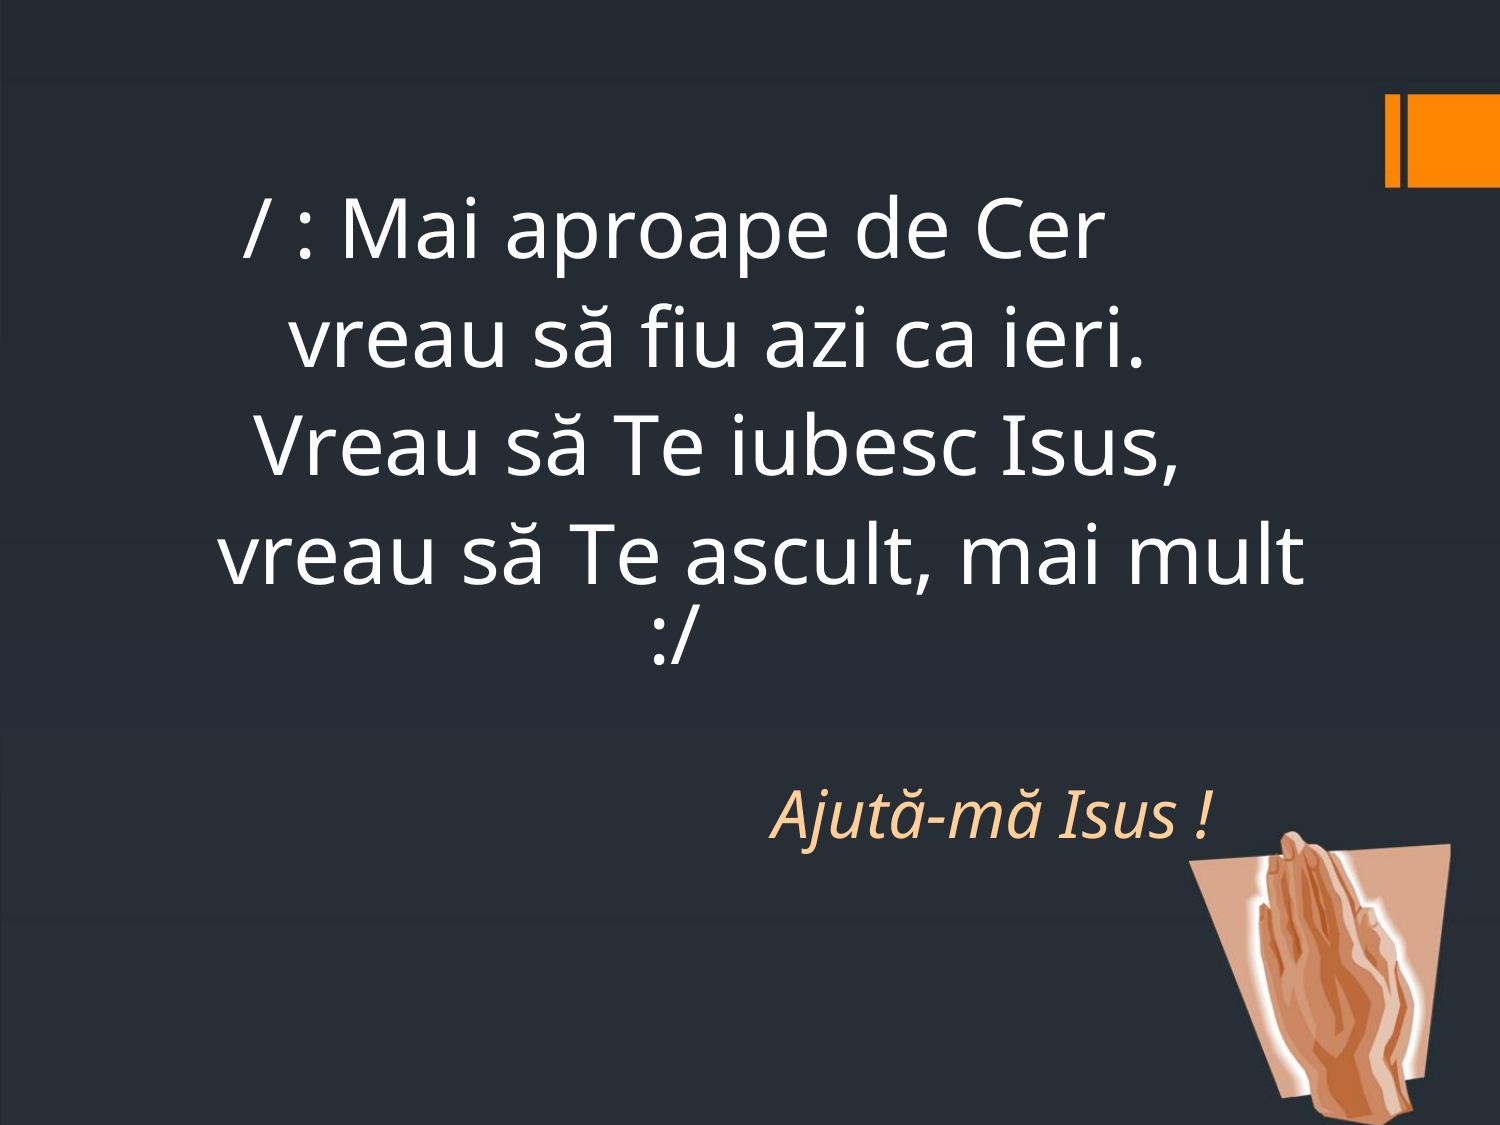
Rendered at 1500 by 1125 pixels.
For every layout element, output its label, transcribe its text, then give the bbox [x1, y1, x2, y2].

text_box Ajută-mă Isus ! [575, 780, 1326, 860]
text_box / : Mai aproape de Cer vreau să fiu azi ca ieri. Vreau să Te iubesc Isus, vreau să Te ascult, mai mult :/ [24, 187, 1326, 753]
picture [1, 0, 1500, 1125]
